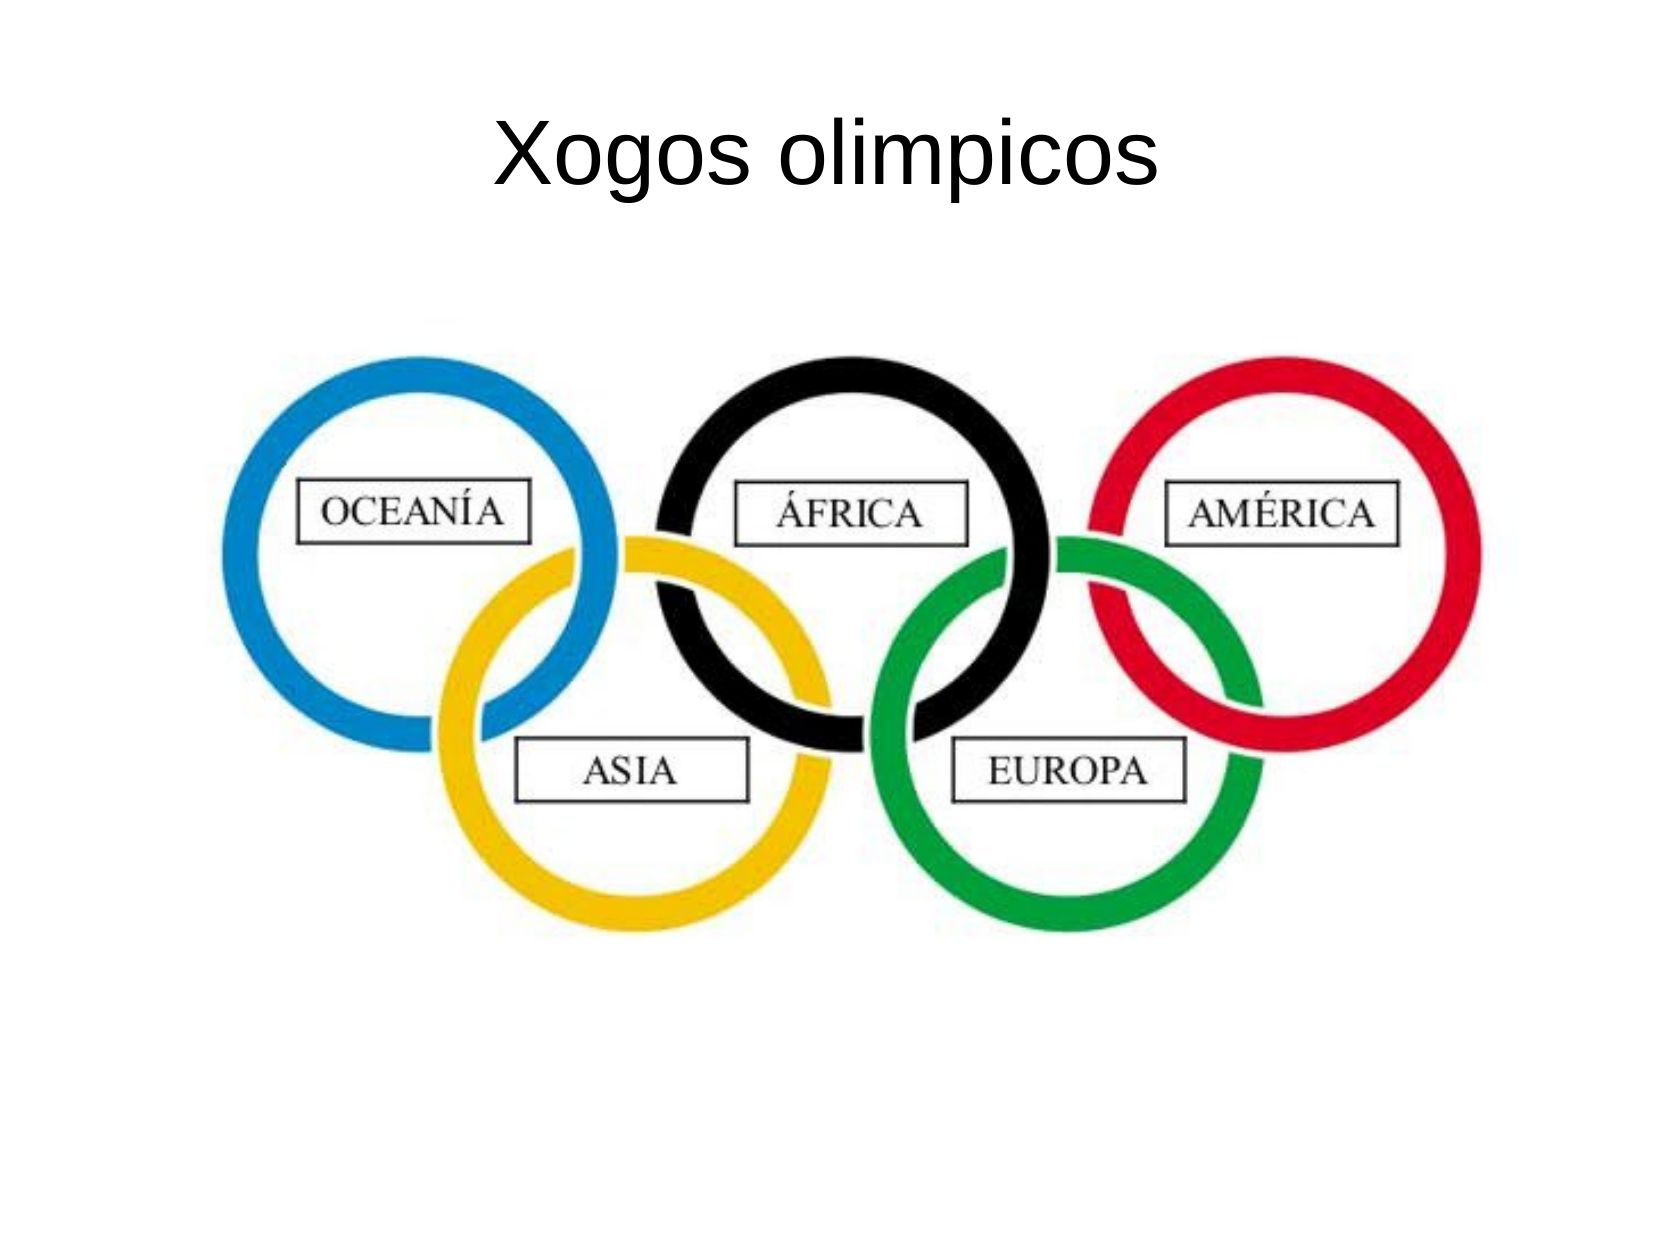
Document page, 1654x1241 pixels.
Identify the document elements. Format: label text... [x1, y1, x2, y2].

title Xogos olimpicos [82, 49, 1571, 257]
picture [171, 257, 1536, 1028]
